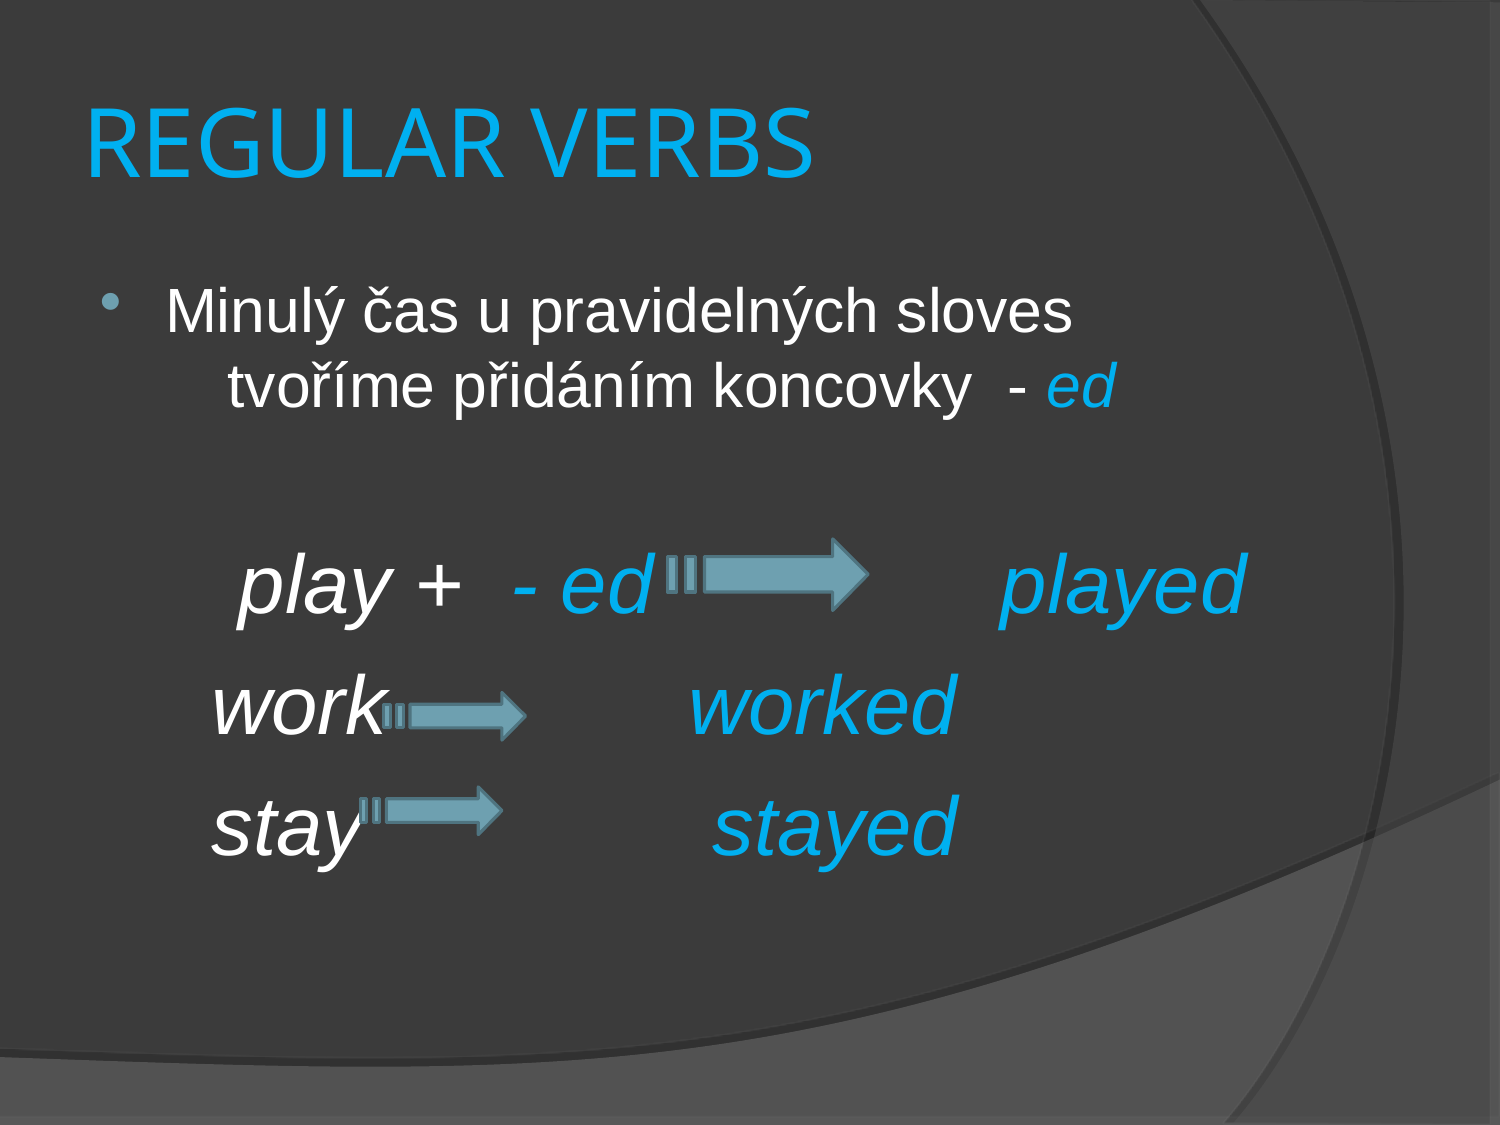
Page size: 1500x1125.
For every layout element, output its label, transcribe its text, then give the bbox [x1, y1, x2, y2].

text_box [410, 692, 526, 741]
text_box [373, 798, 380, 823]
list Minulý čas u pravidelných sloves tvoříme přidáním koncovky - ed play + - ed played work worked stay stayed [75, 262, 1300, 1005]
text_box [386, 786, 502, 835]
text_box [396, 704, 404, 728]
title REGULAR VERBS [75, 45, 1300, 233]
text_box [383, 704, 391, 728]
text_box [667, 556, 677, 593]
text_box [685, 556, 696, 593]
text_box [704, 538, 869, 611]
text_box [360, 798, 367, 823]
